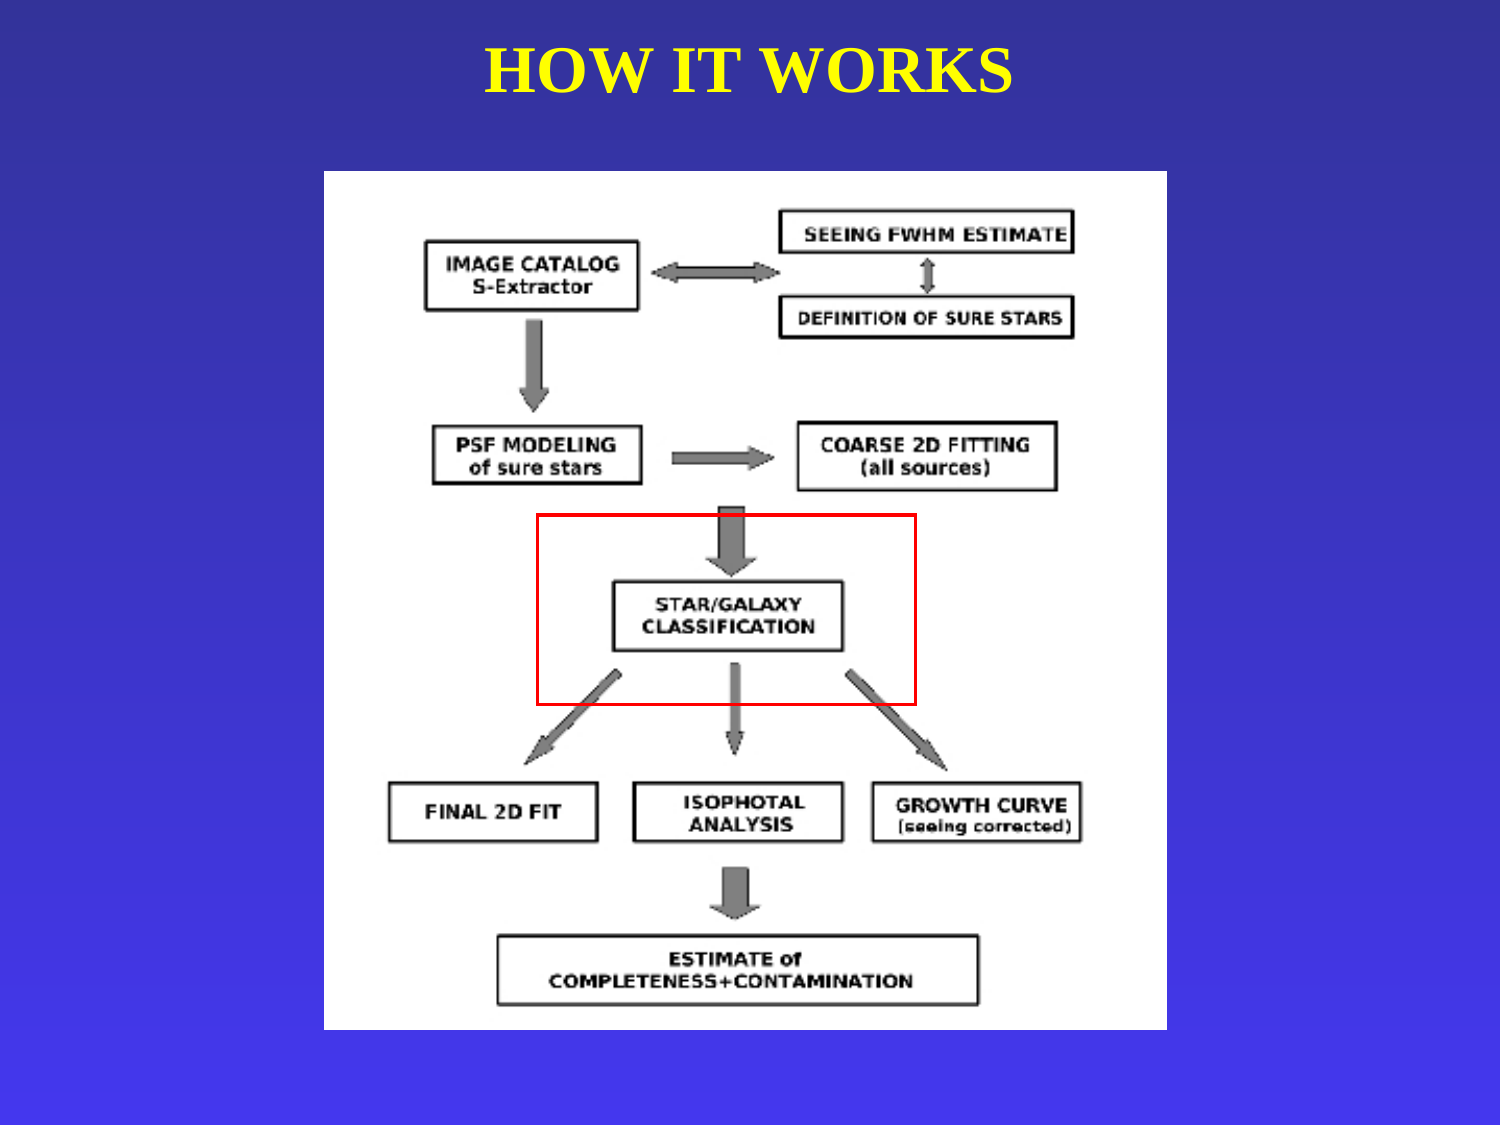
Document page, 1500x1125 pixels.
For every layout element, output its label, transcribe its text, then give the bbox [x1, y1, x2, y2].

text_box [537, 515, 916, 705]
text_box HOW IT WORKS [437, 30, 1064, 114]
picture [324, 171, 1167, 1030]
